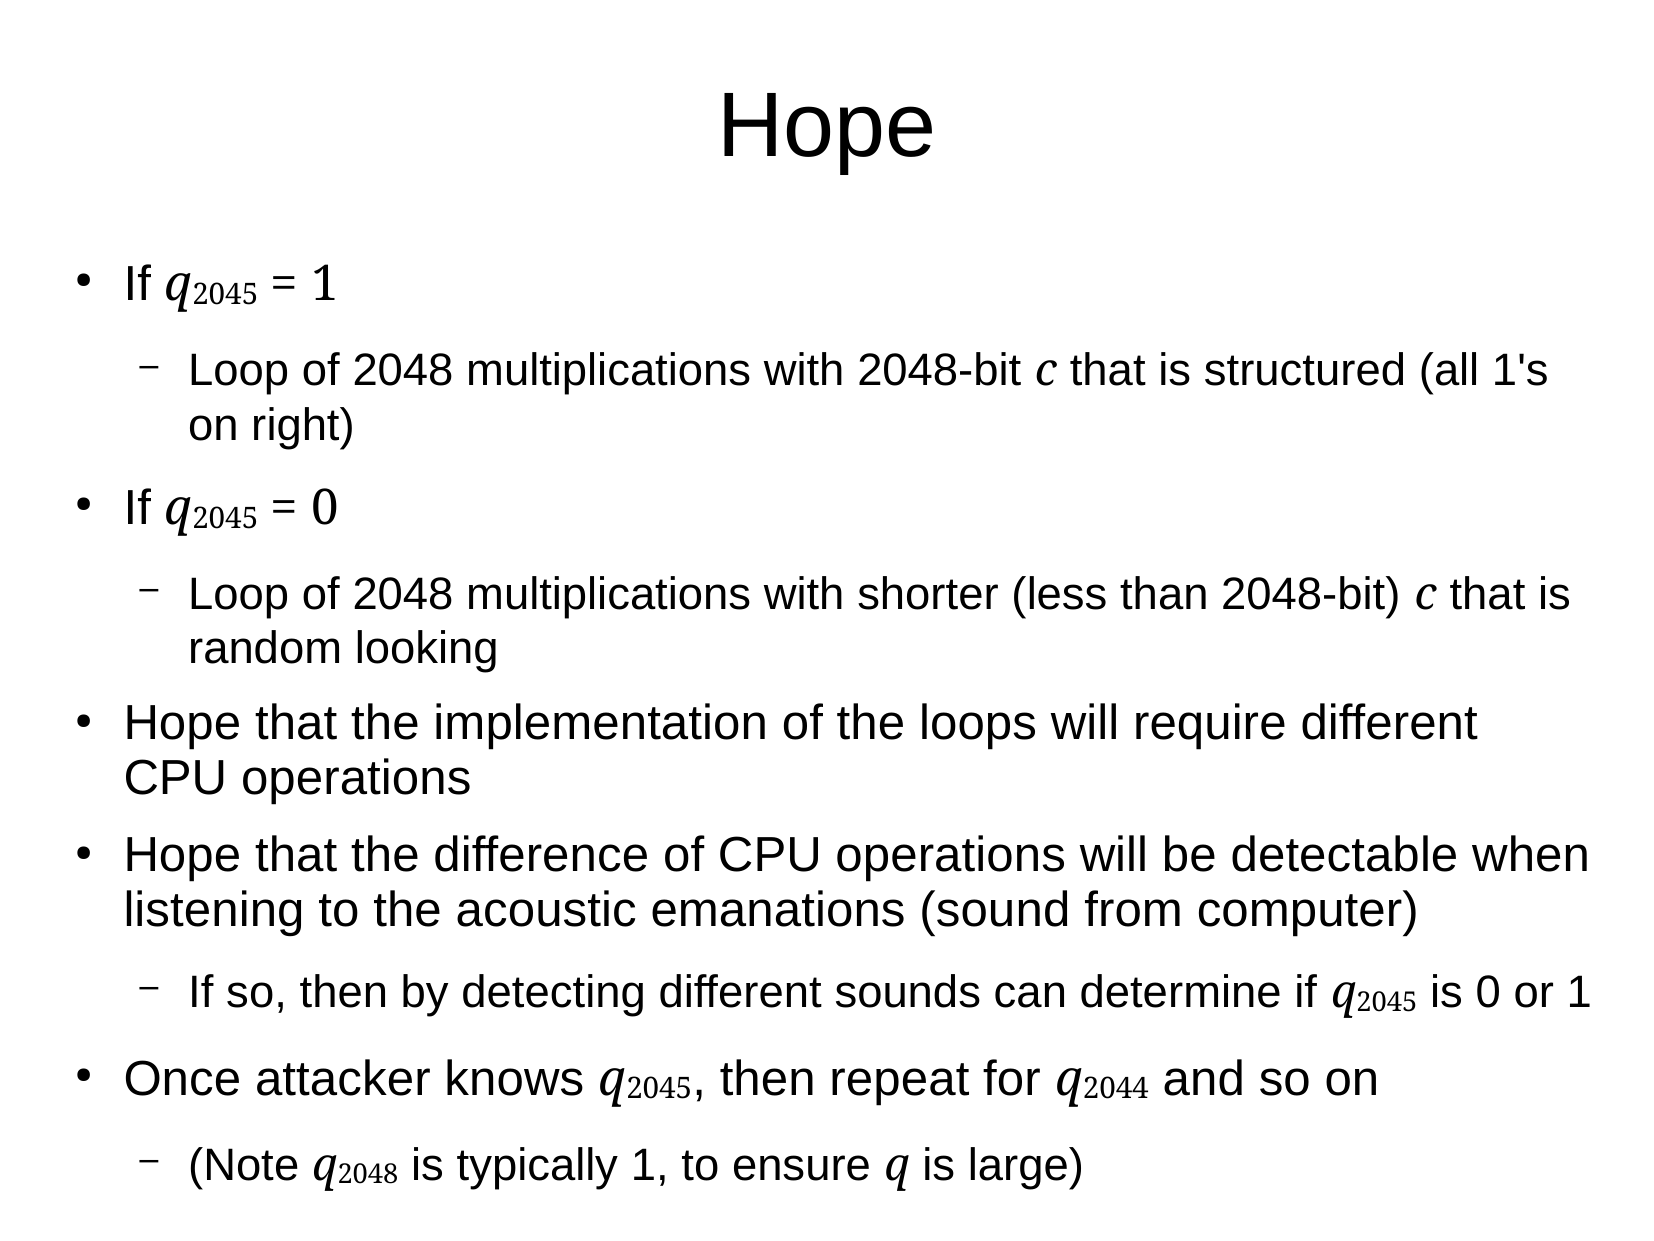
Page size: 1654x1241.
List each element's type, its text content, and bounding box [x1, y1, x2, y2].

title Hope [82, 49, 1571, 201]
list If q2045 = 1 Loop of 2048 multiplications with 2048-bit c that is structured (all 1's on right) If q2045 = 0 Loop of 2048 multiplications with shorter (less than 2048-bit) c that is random looking Hope that the implementation of the loops will require different CPU operations Hope that the difference of CPU operations will be detectable when listening to the acoustic emanations (sound from computer) If so, then by detecting different sounds can determine if q2045 is 0 or 1 Once attacker knows q2045, then repeat for q2044 and so on (Note q2048 is typically 1, to ensure q is large) [59, 248, 1595, 1241]
